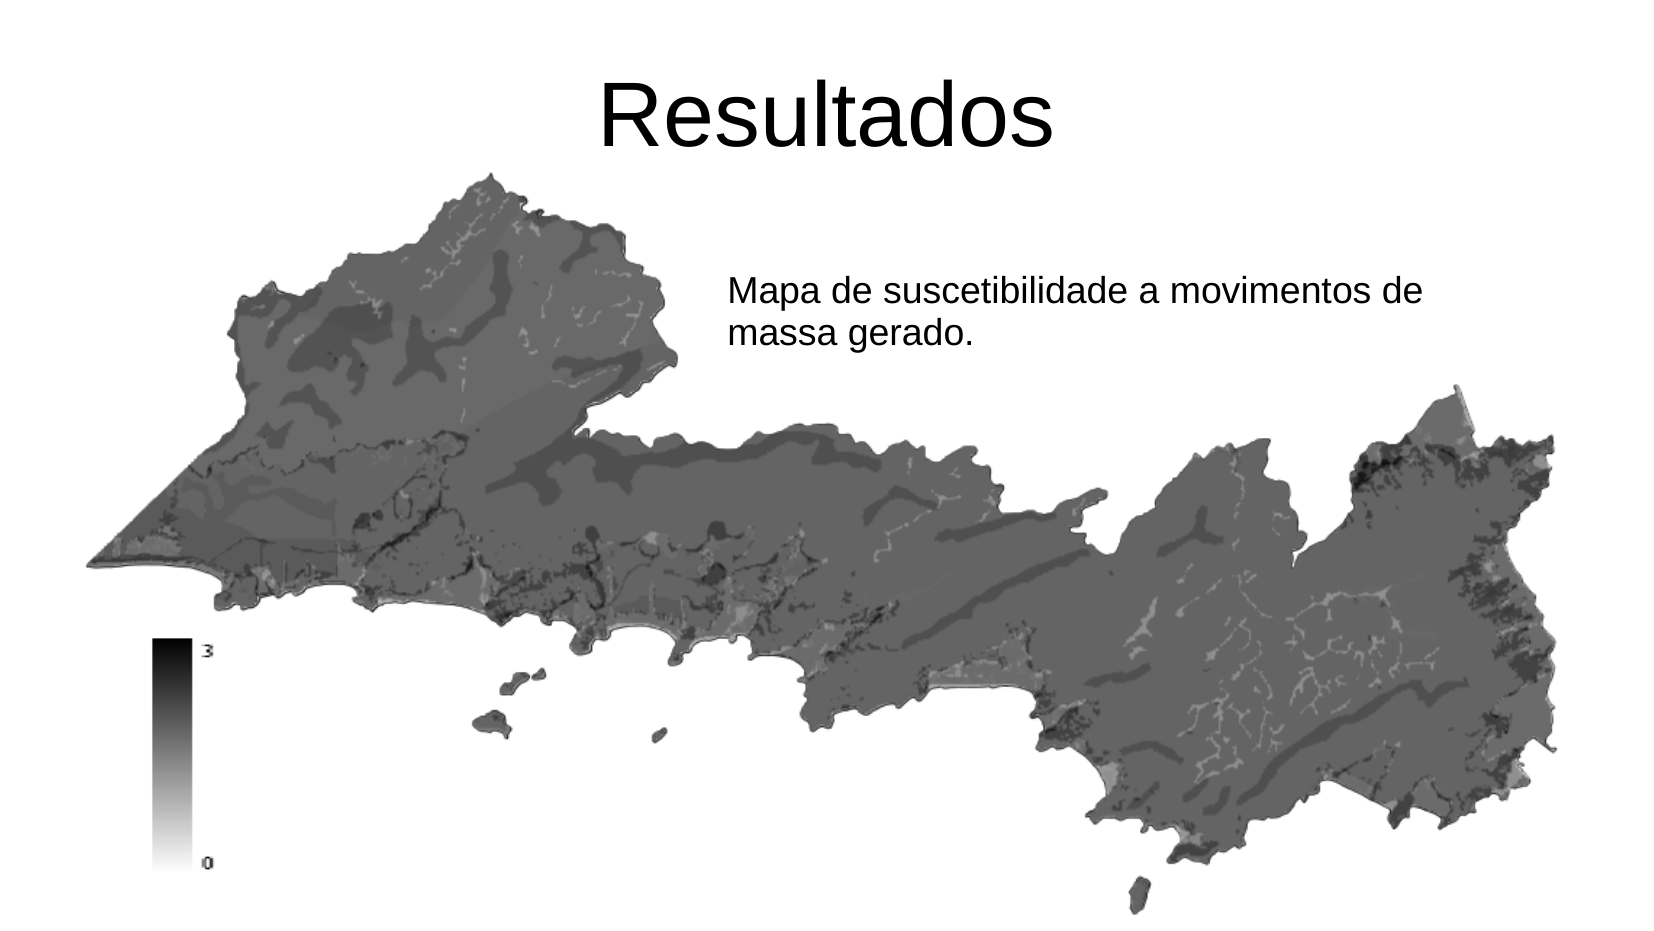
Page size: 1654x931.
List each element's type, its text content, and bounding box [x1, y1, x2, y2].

text_box Mapa de suscetibilidade a movimentos de massa gerado. [712, 262, 1501, 458]
title Resultados [82, 37, 1571, 193]
picture [75, 161, 1561, 931]
